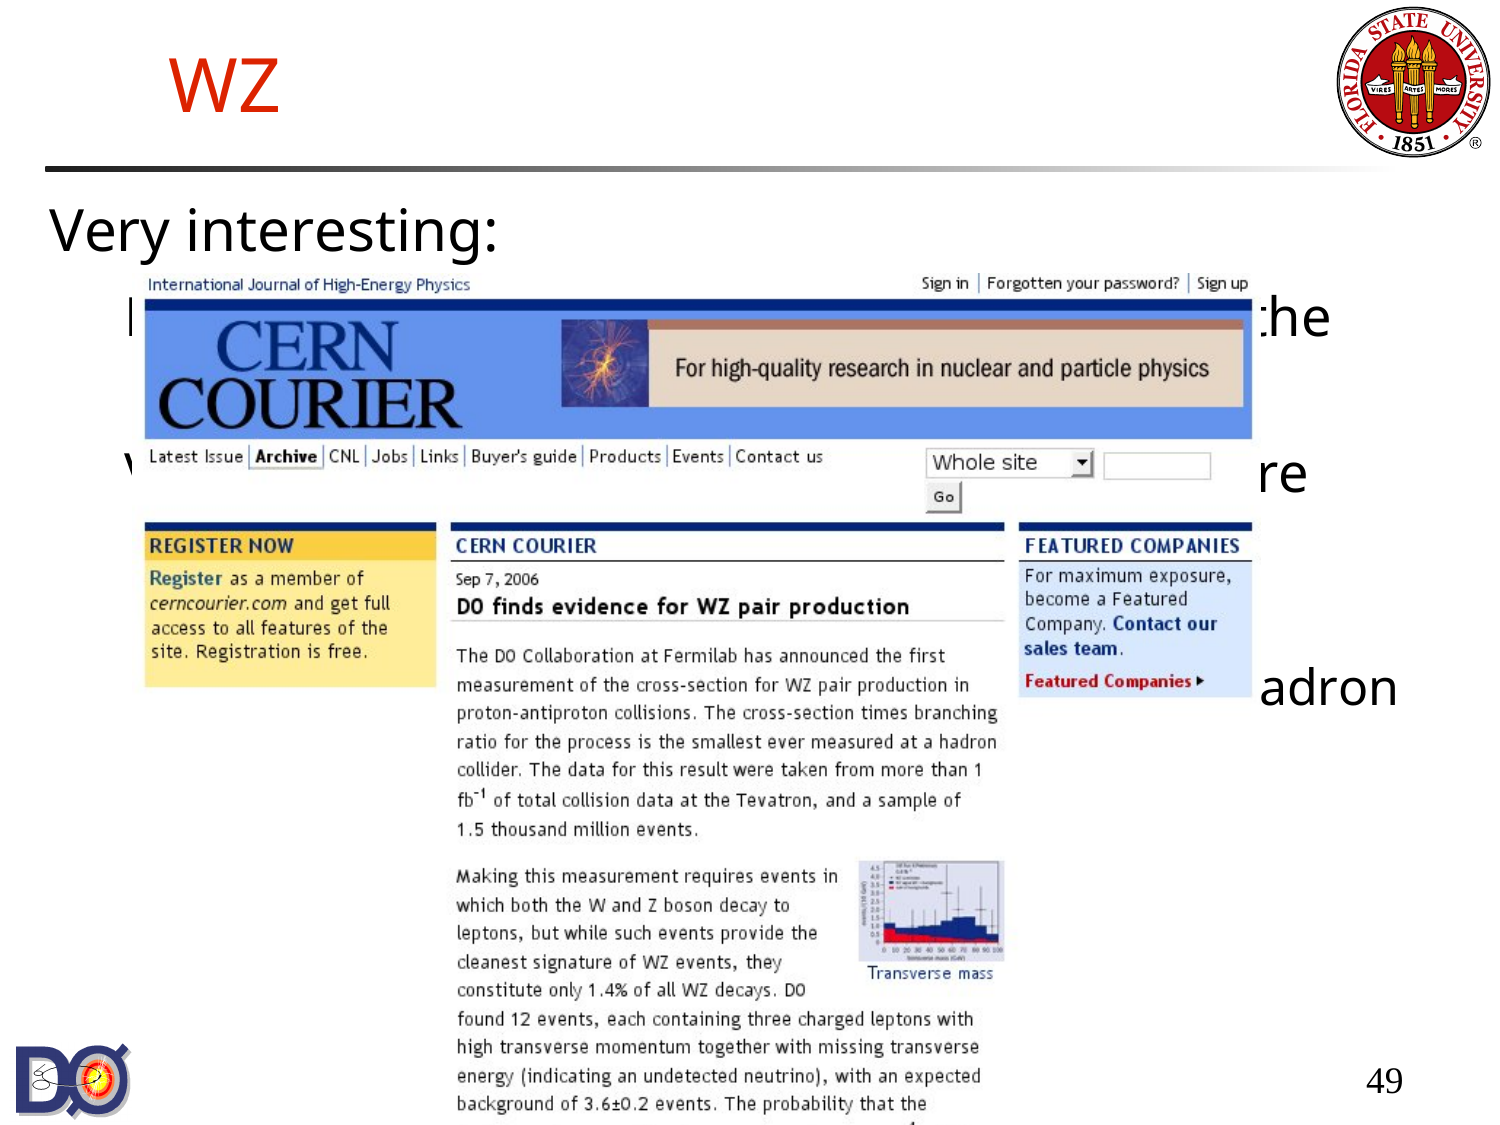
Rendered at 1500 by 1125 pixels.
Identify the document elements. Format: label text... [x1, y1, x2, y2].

picture [9, 273, 1261, 1125]
picture [1335, 5, 1492, 159]
list Very interesting: No interference, just probes the coupling of the two massive gauge bosons to each other. Very small rate of production, since we require both bosons to decay to leptons. At the time we first measured it, this was THE smallest cross section ever measured at a hadron collider. [49, 190, 1408, 974]
title WZ [168, 29, 1313, 137]
